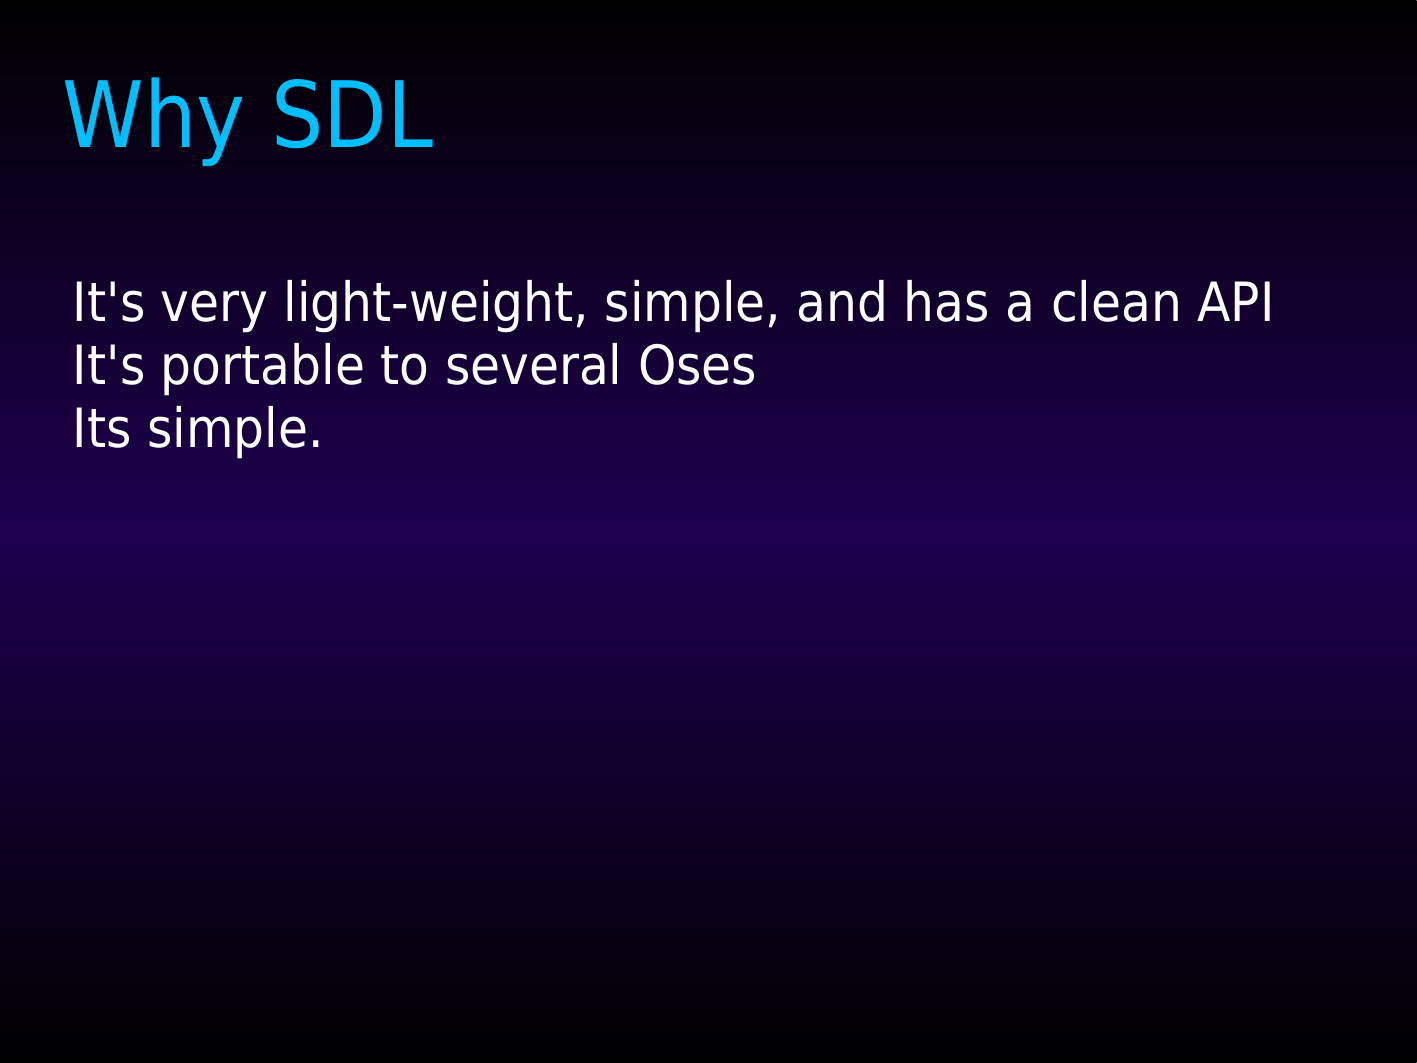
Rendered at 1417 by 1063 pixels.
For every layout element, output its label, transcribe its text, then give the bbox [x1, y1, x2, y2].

text_box Why SDL [62, 62, 1334, 170]
text_box It's very light-weight, simple, and has a clean API It's portable to several Oses Its simple. [72, 270, 1344, 545]
